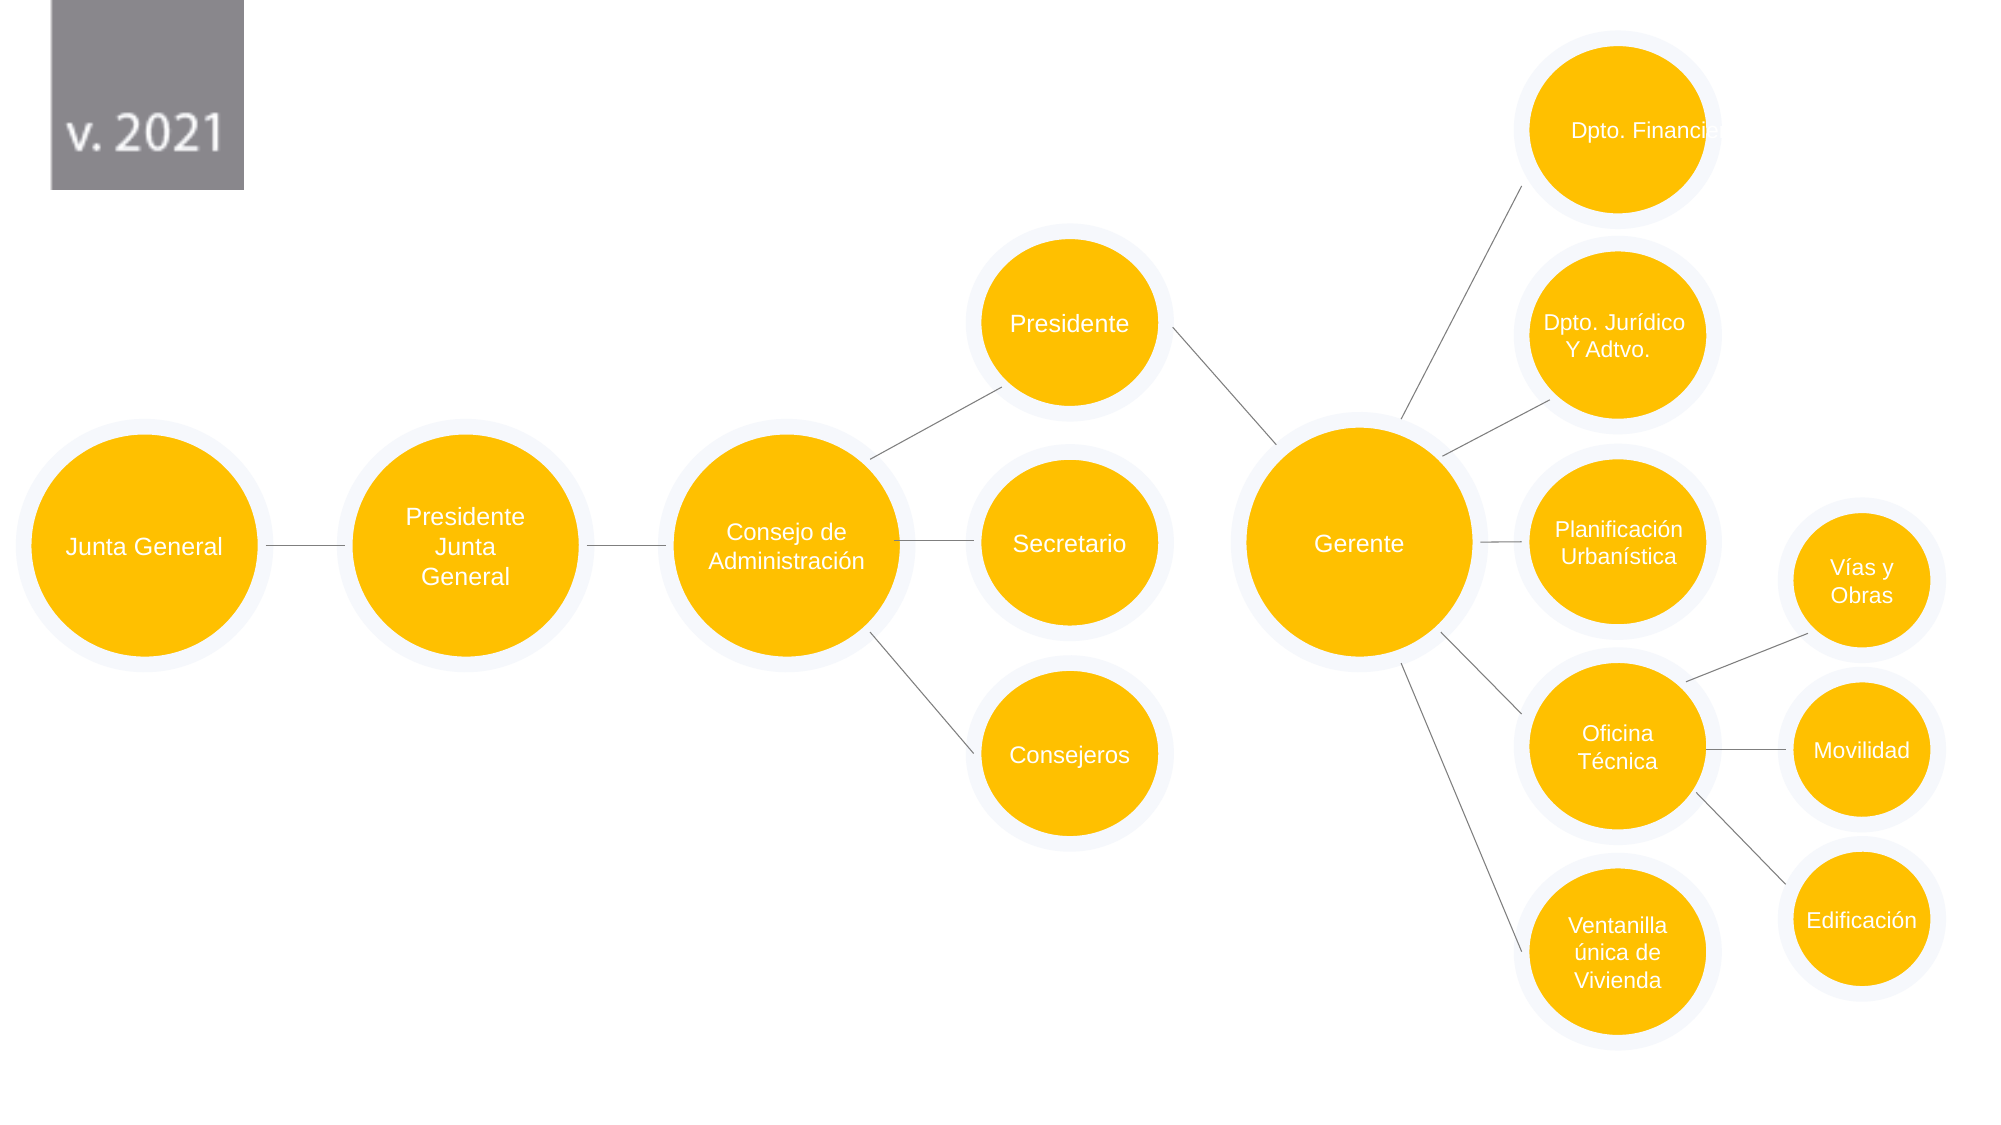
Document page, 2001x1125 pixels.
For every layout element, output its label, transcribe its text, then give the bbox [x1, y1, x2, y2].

text_box Presidente [973, 231, 1167, 414]
text_box Vías y Obras [1785, 505, 1939, 656]
text_box Presidente Junta General [344, 426, 587, 665]
text_box Movilidad [1785, 674, 1939, 825]
text_box Ventanilla única de Vivienda [1521, 860, 1715, 1043]
text_box Gerente [1238, 419, 1481, 665]
text_box Oficina Técnica [1521, 655, 1715, 838]
text_box Junta General [23, 426, 266, 665]
text_box Secretario [973, 451, 1167, 634]
text_box Consejo de Administración [665, 426, 908, 665]
text_box Edificación [1785, 843, 1939, 994]
text_box Planificación Urbanística [1521, 451, 1715, 633]
text_box Consejeros [973, 663, 1167, 844]
picture [50, 0, 244, 191]
text_box Dpto. Jurídico Y Adtvo. [1521, 243, 1715, 427]
text_box Dpto. Financiero [1521, 38, 1715, 222]
